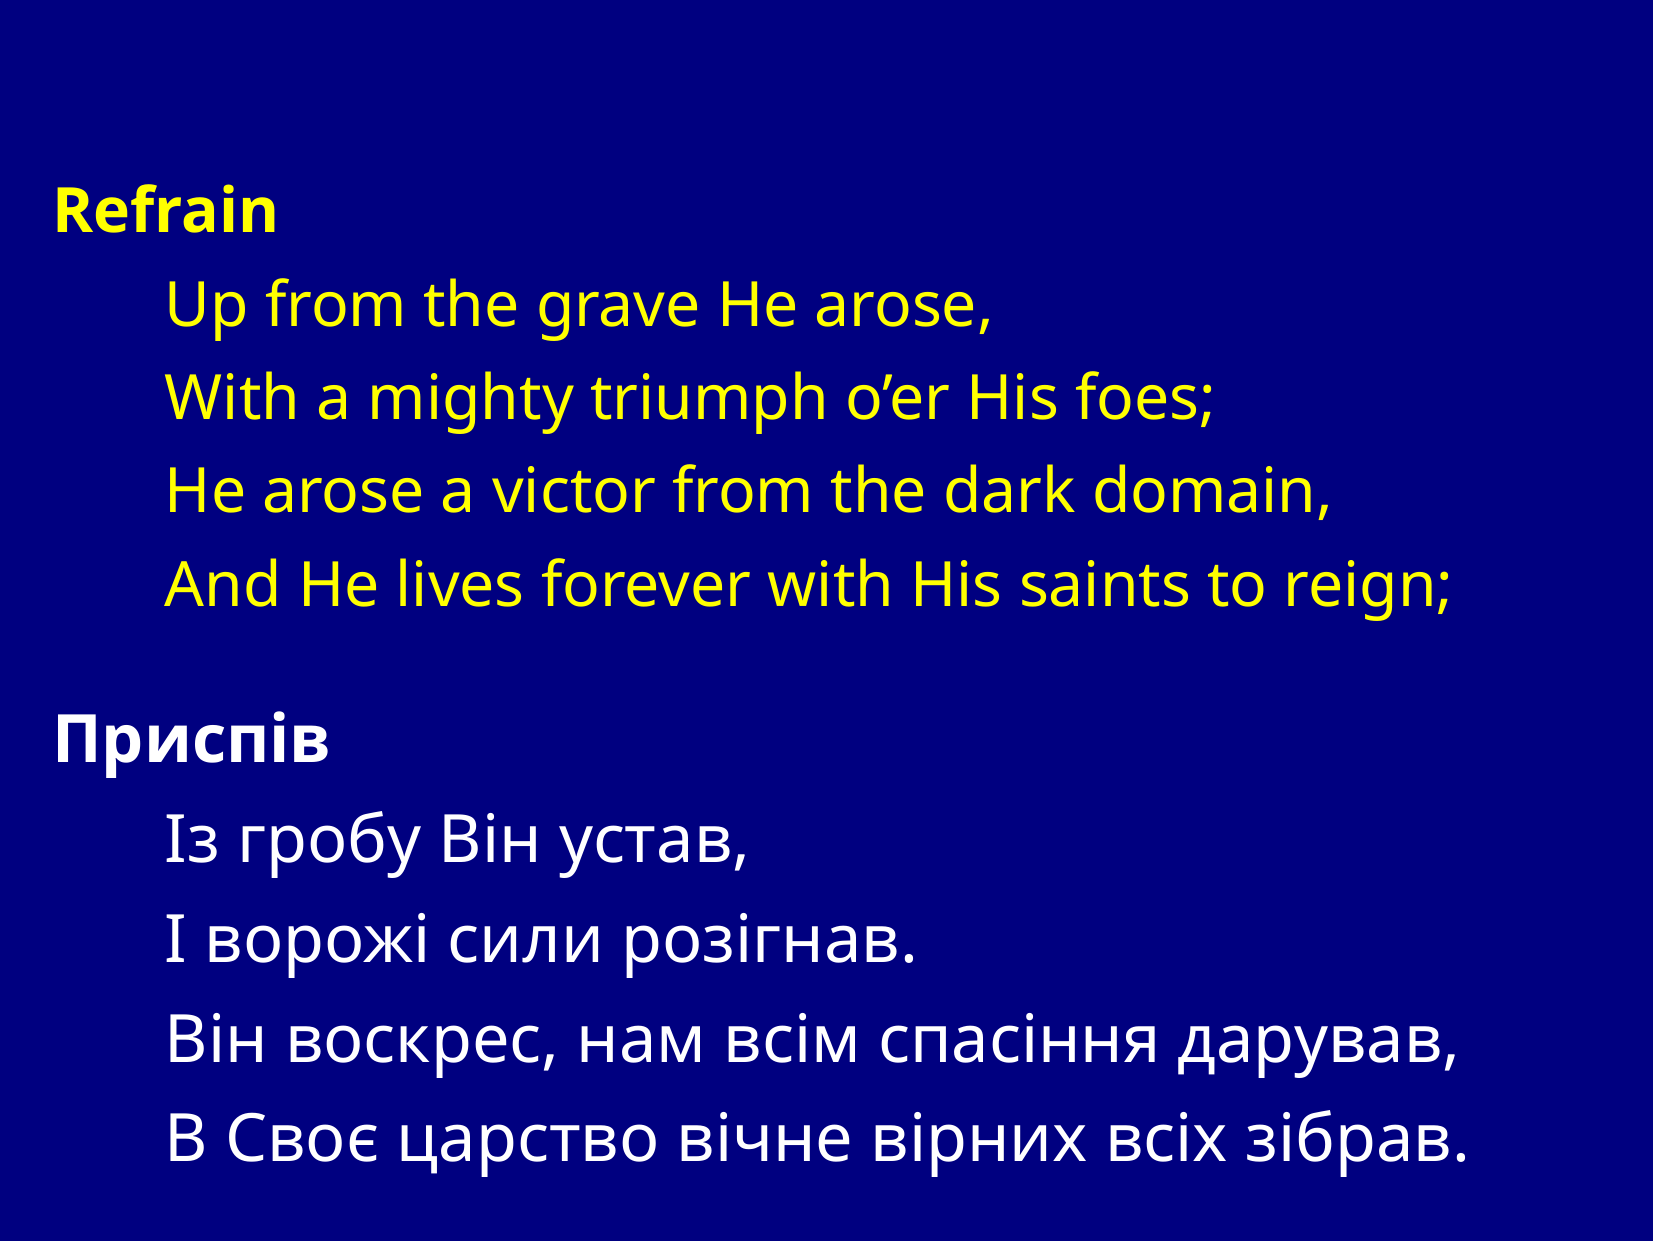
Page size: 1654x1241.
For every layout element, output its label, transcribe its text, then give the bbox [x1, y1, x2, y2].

text_box Приспів Із гробу Він устав, І ворожі сили розігнав. Він воскрес, нам всім спасіння дарував, В Своє царство вічне вірних всіх зібрав. [37, 675, 1651, 1163]
text_box Refrain Up from the grave He arose, With a mighty triumph o’er His foes; He arose a victor from the dark domain, And He lives forever with His saints to reign; [37, 150, 1651, 638]
